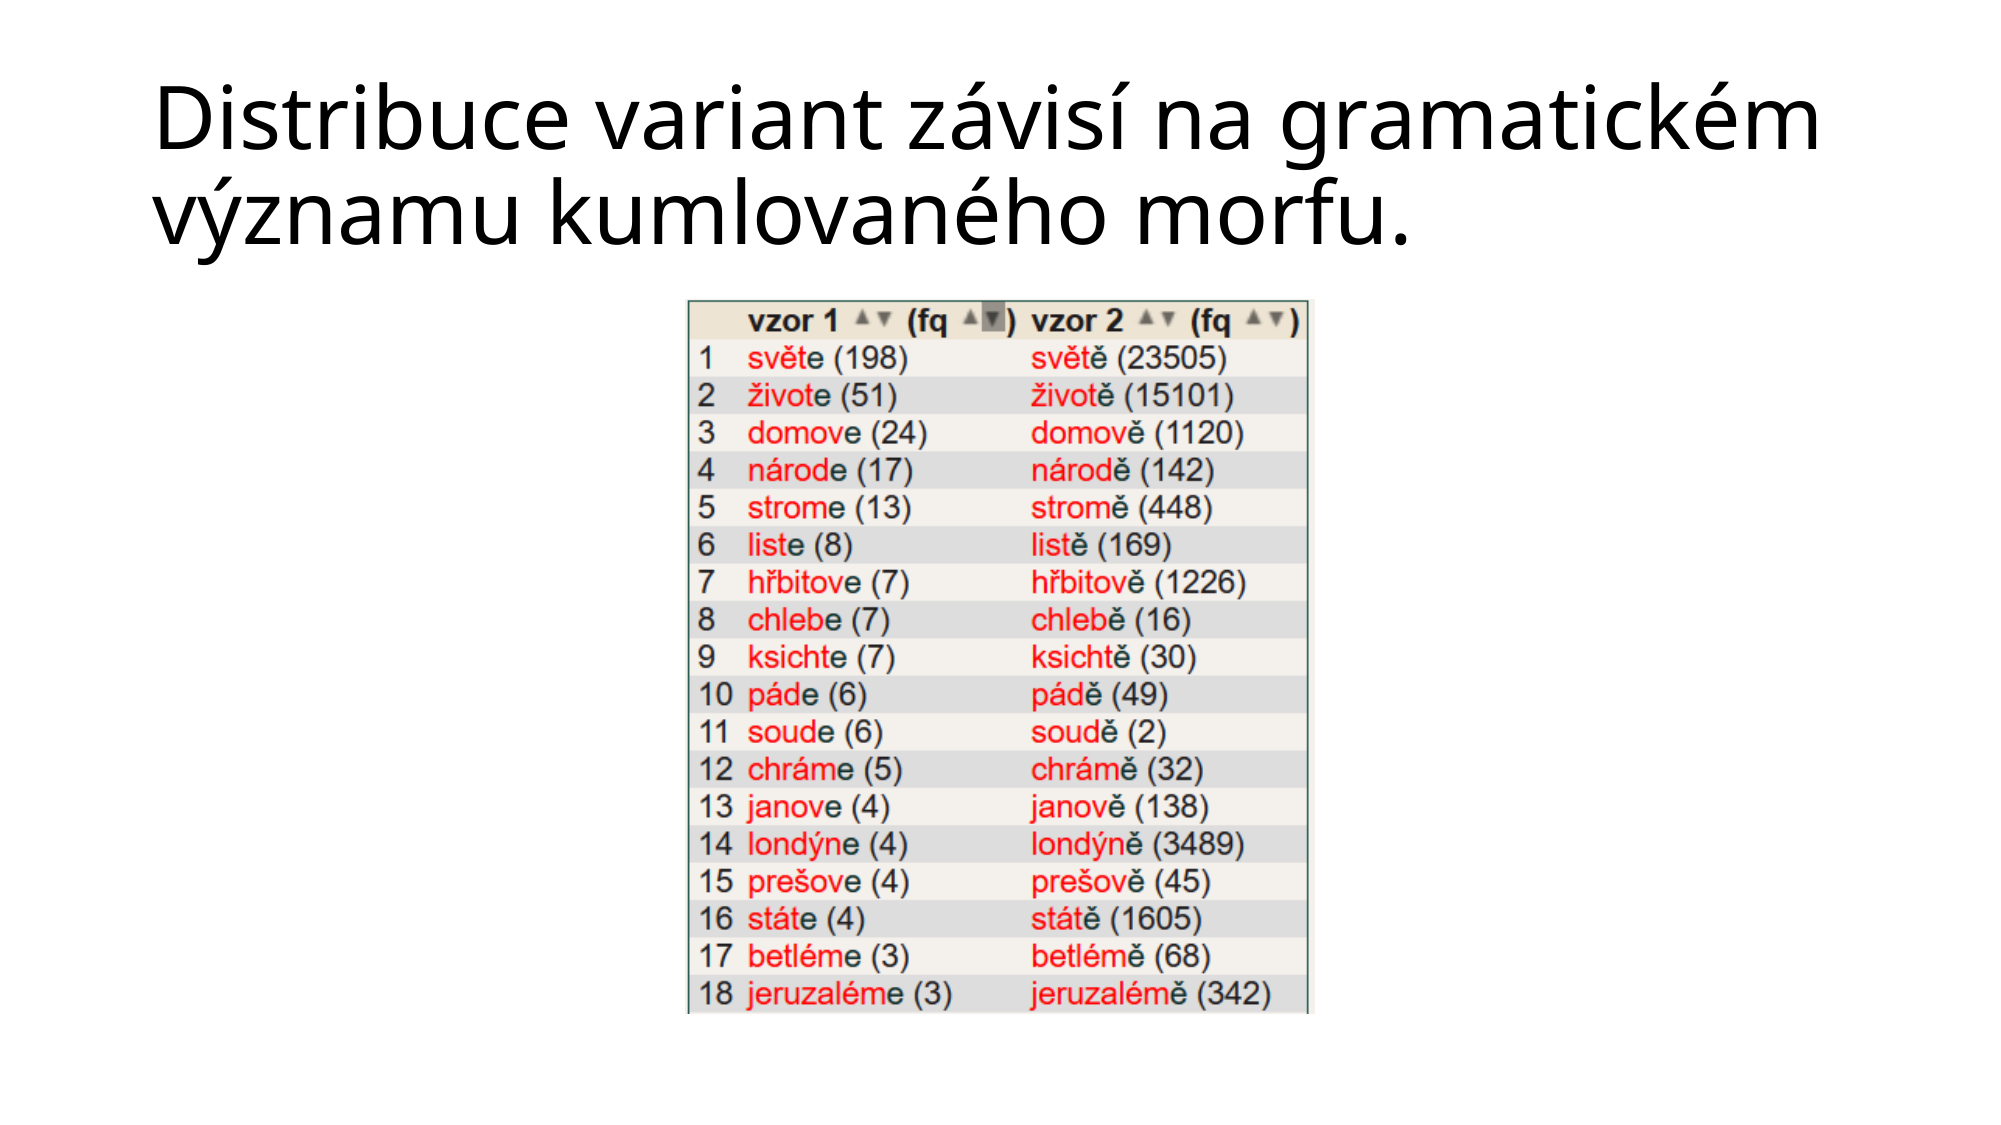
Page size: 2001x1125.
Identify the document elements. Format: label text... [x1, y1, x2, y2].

picture [685, 299, 1315, 1014]
title Distribuce variant závisí na gramatickém významu kumlovaného morfu. [137, 59, 1863, 278]
